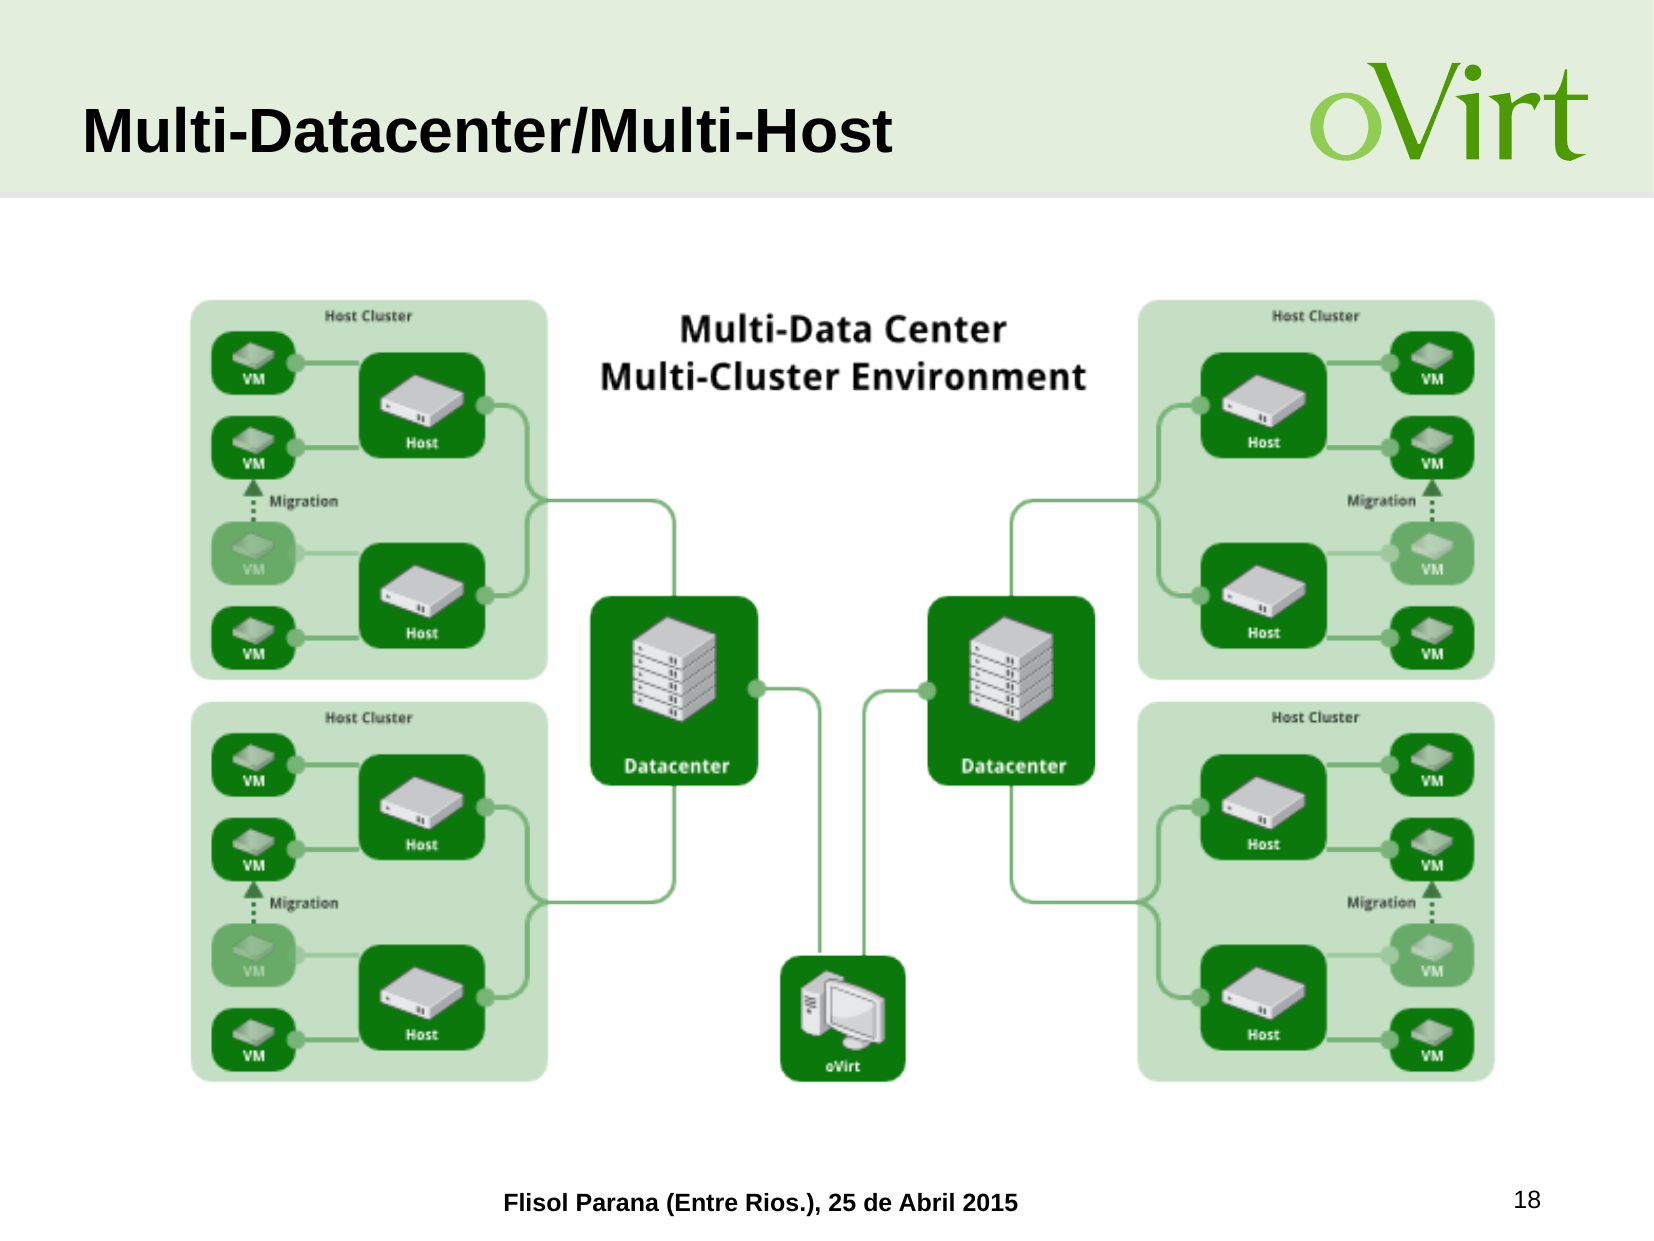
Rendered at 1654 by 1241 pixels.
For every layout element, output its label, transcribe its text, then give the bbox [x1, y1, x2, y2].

title Multi-Datacenter/Multi-Host [82, 37, 1571, 226]
picture [149, 279, 1538, 1126]
